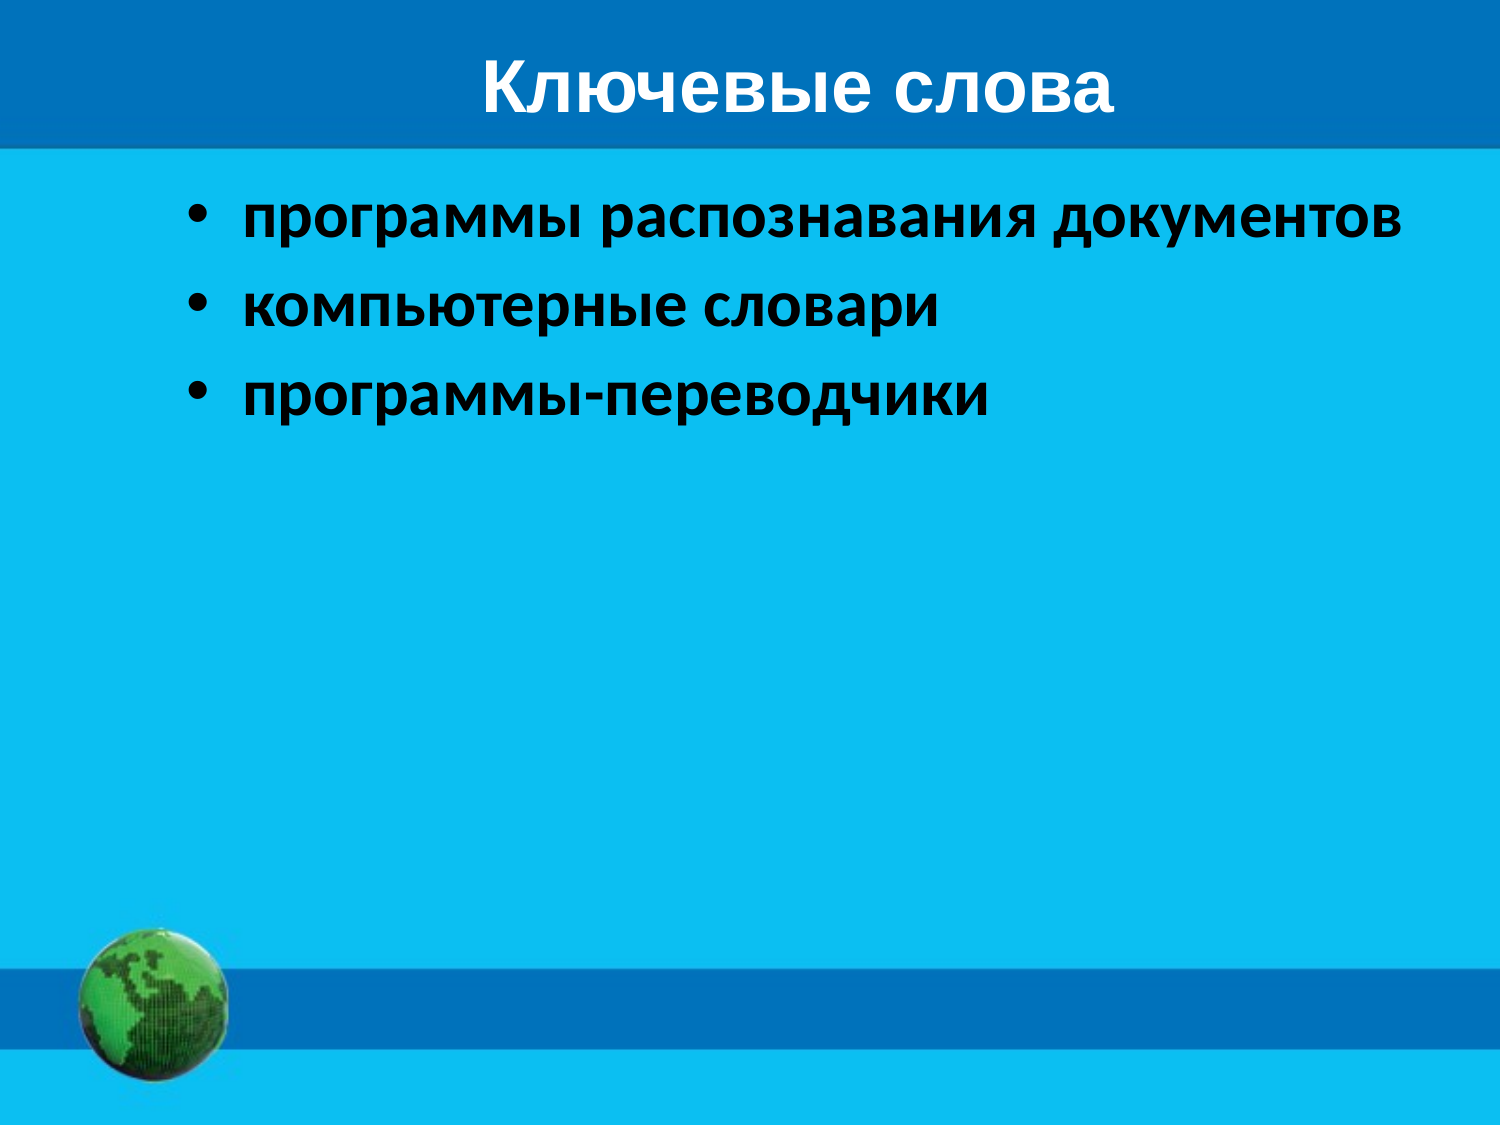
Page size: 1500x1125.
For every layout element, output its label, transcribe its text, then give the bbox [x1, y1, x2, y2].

title Ключевые слова [171, 30, 1425, 135]
list программы распознавания документов компьютерные словари программы-переводчики [171, 172, 1425, 457]
picture [0, 924, 1500, 1084]
picture [0, 0, 1500, 146]
